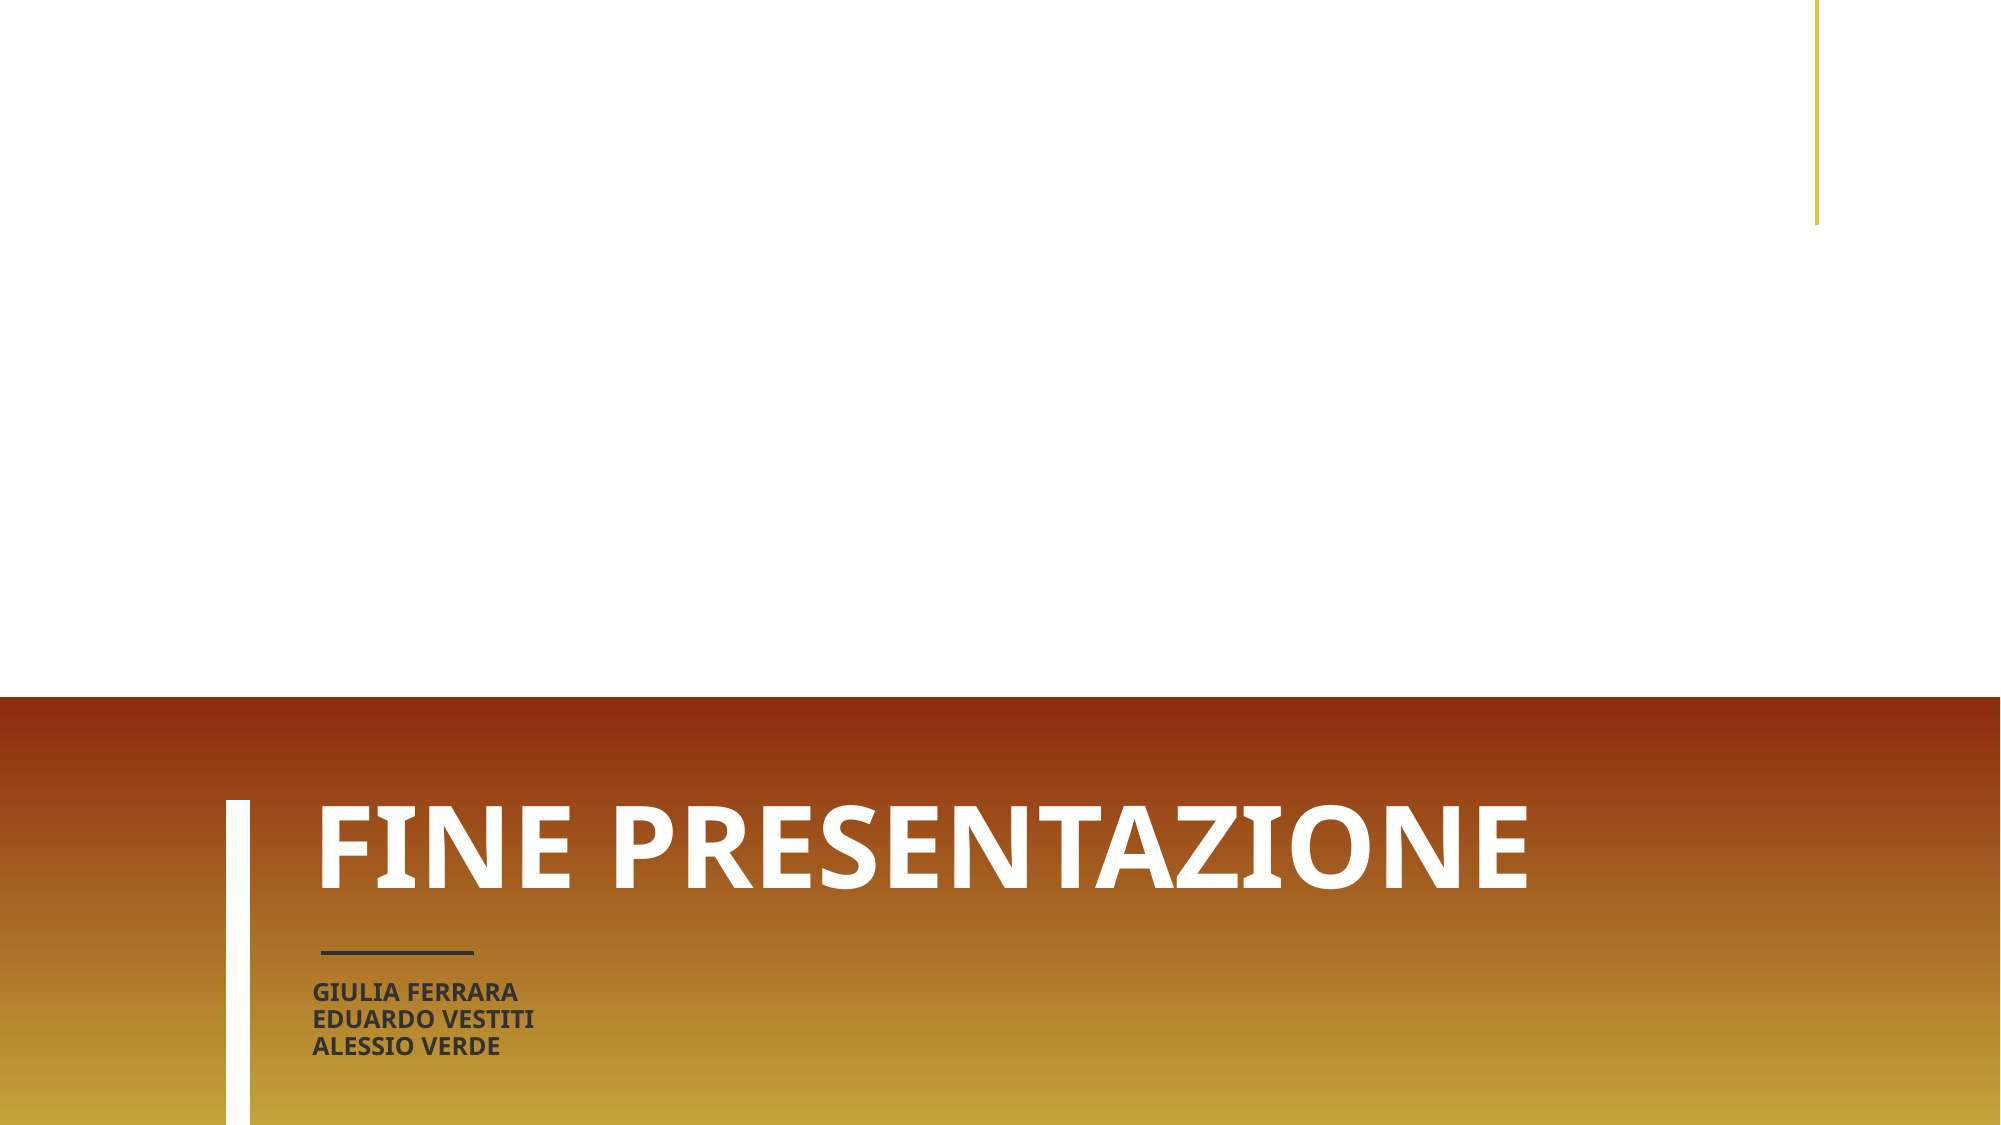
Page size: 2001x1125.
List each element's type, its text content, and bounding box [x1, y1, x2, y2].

subtitle GIULIA FERRARA EDUARDO VESTITI ALESSIO VERDE [297, 972, 1798, 1077]
title FINE PRESENTAZIONE [297, 771, 1743, 922]
